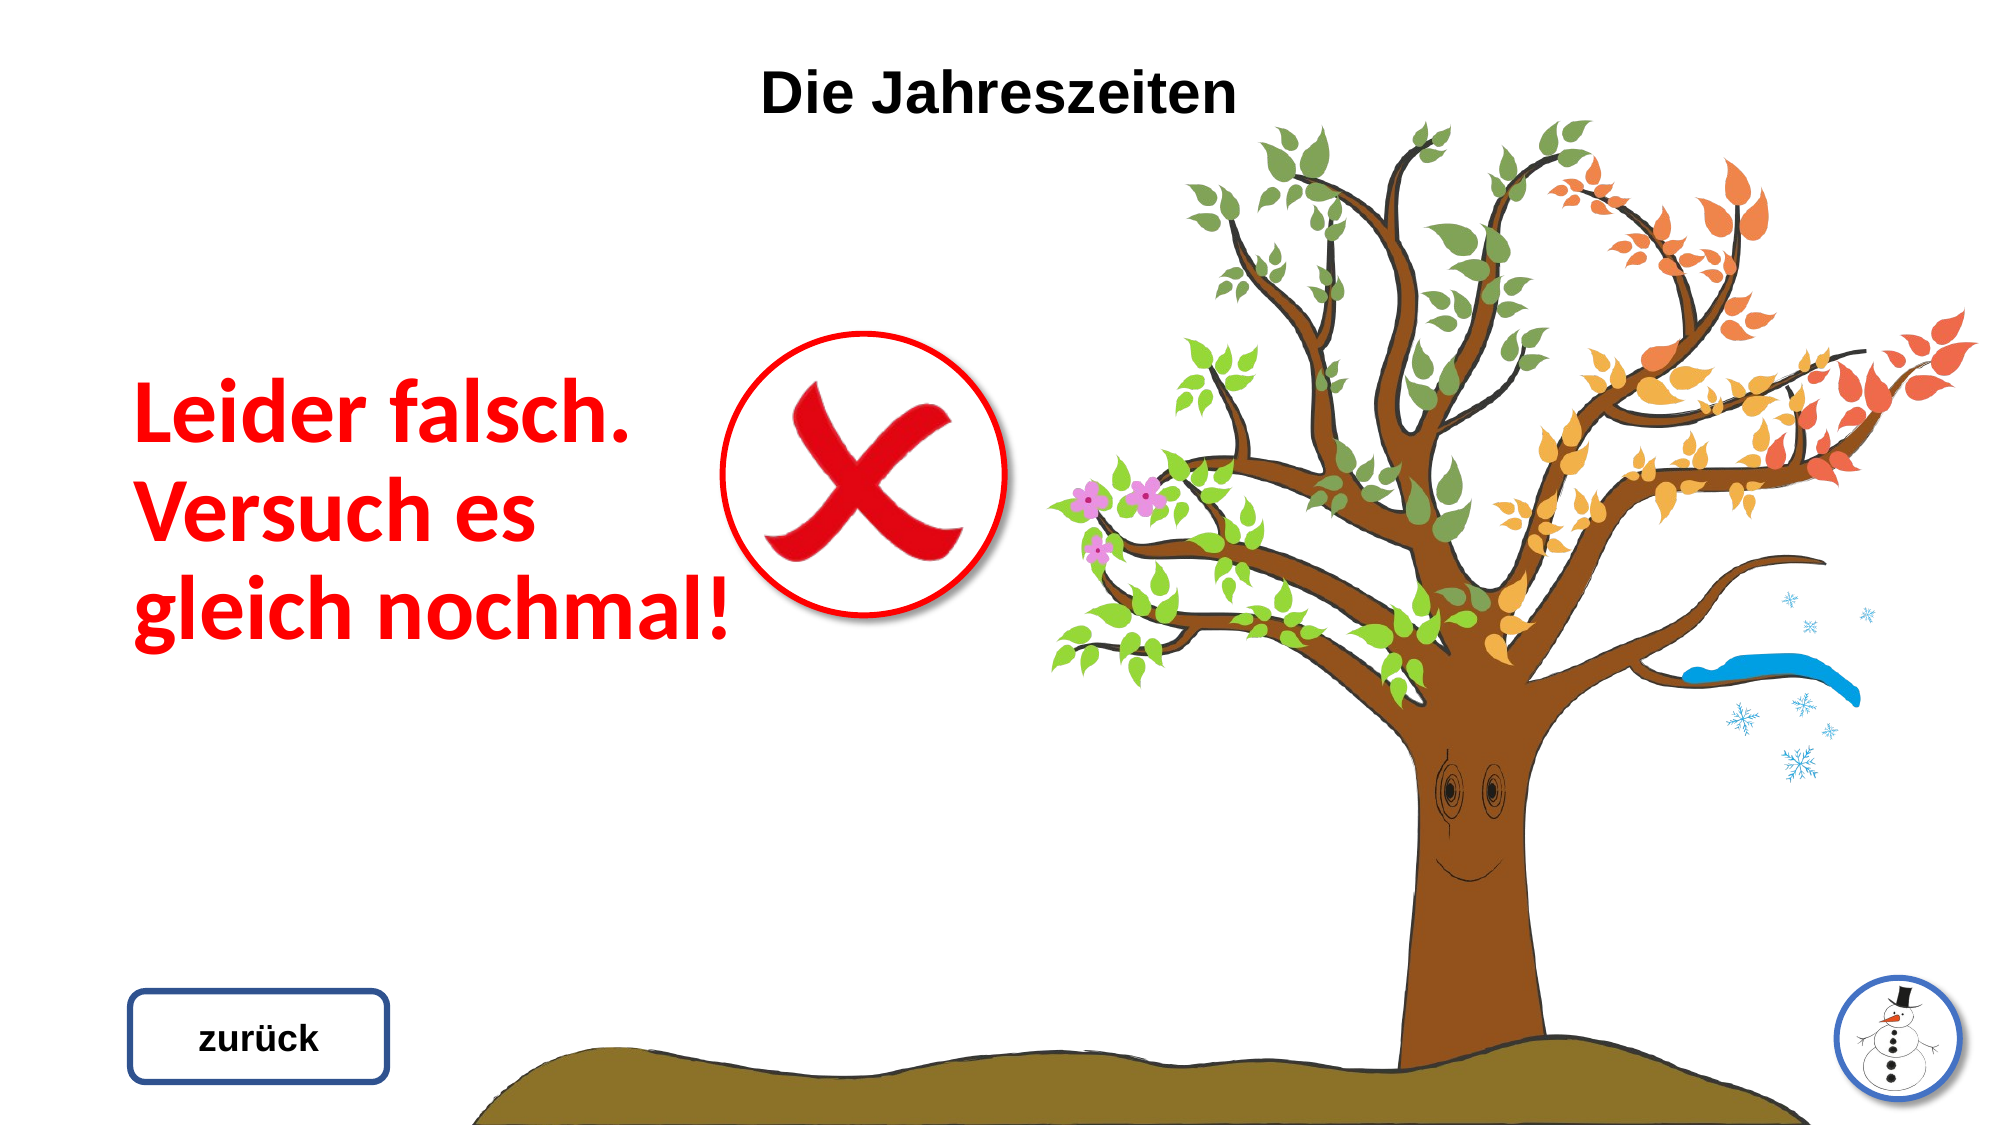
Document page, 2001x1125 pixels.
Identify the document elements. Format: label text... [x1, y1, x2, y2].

picture [472, 188, 1979, 1125]
picture [713, 324, 1022, 633]
text_box Leider falsch. Versuch es gleich nochmal! [118, 312, 1342, 668]
text_box zurück [130, 991, 388, 1083]
text_box Die Jahreszeiten [0, 58, 2000, 188]
